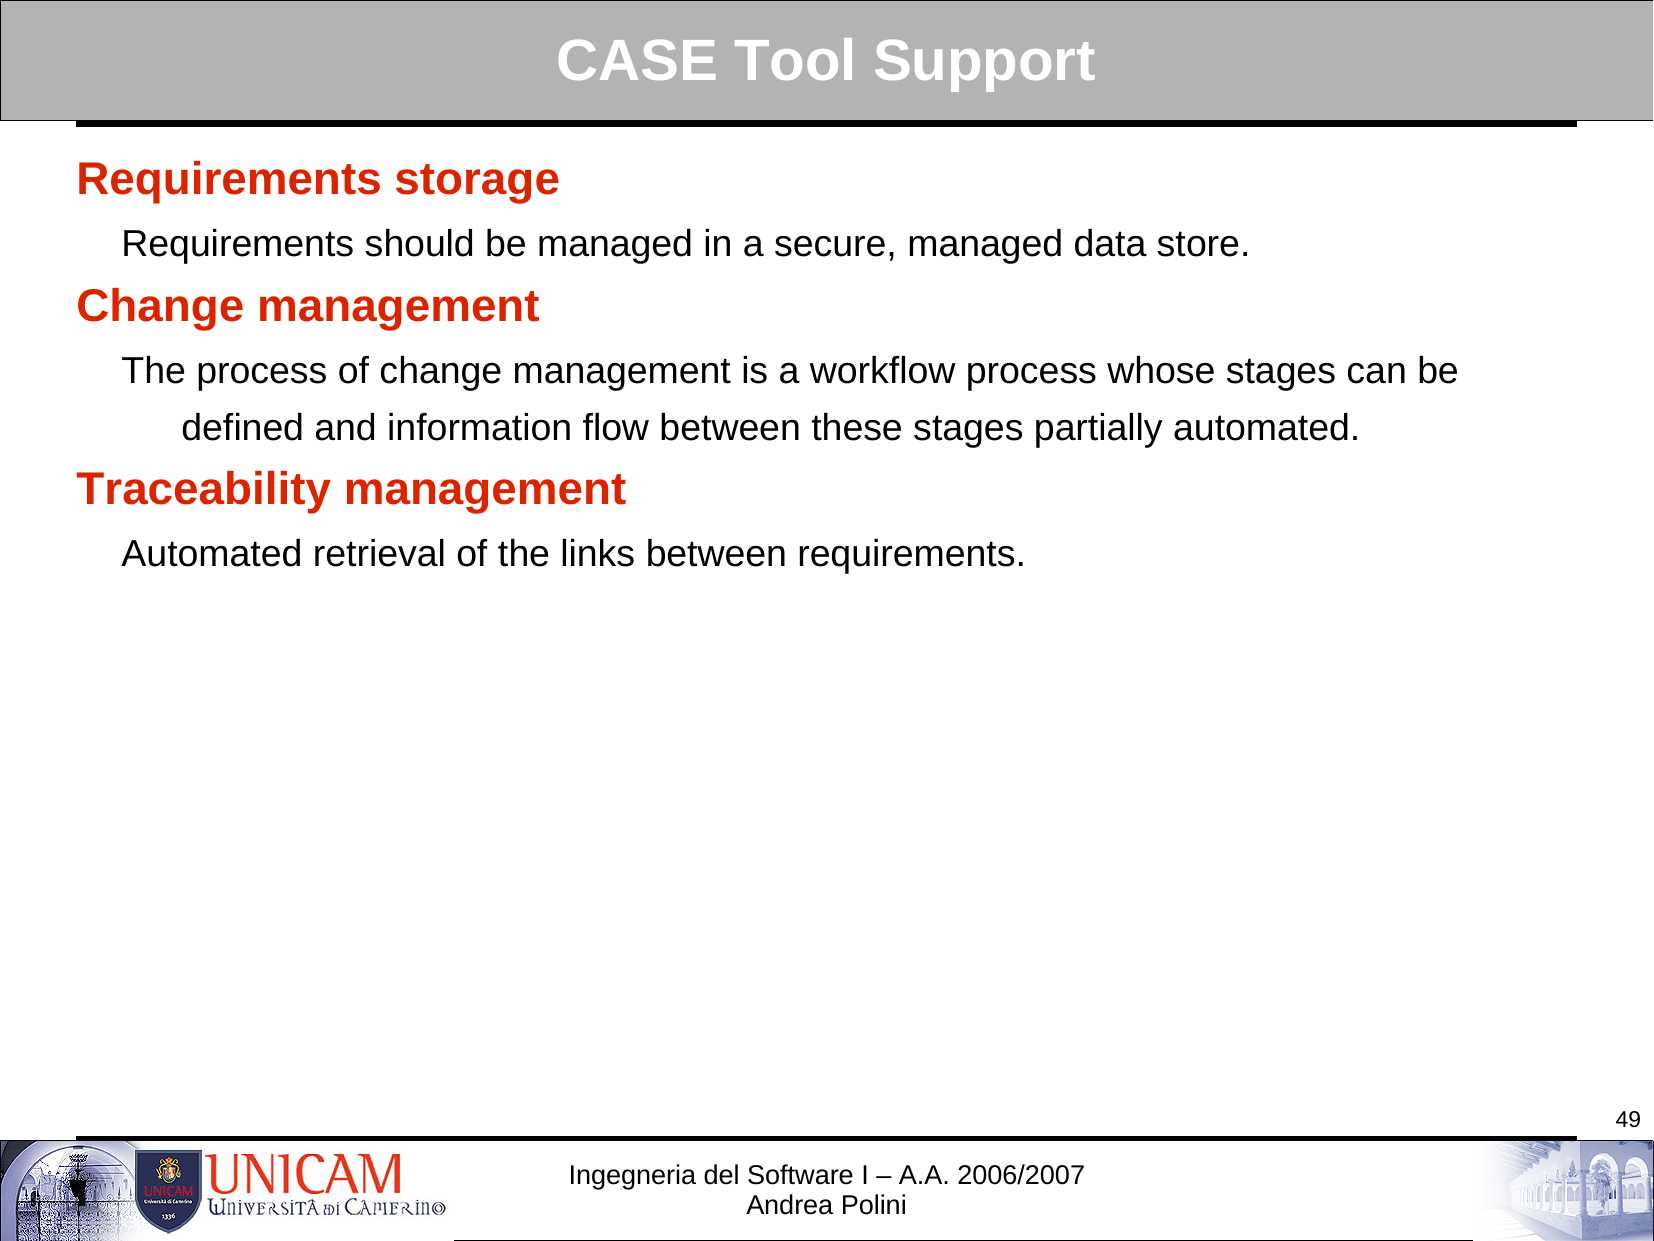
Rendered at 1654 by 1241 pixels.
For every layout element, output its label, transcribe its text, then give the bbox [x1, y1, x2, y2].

title CASE Tool Support [0, 0, 1653, 121]
picture [0, 1141, 454, 1241]
list Requirements storage Requirements should be managed in a secure, managed data store. Change management The process of change management is a workflow process whose stages can be defined and information flow between these stages partially automated. Traceability management Automated retrieval of the links between requirements. [76, 152, 1577, 699]
picture [1473, 1141, 1654, 1241]
